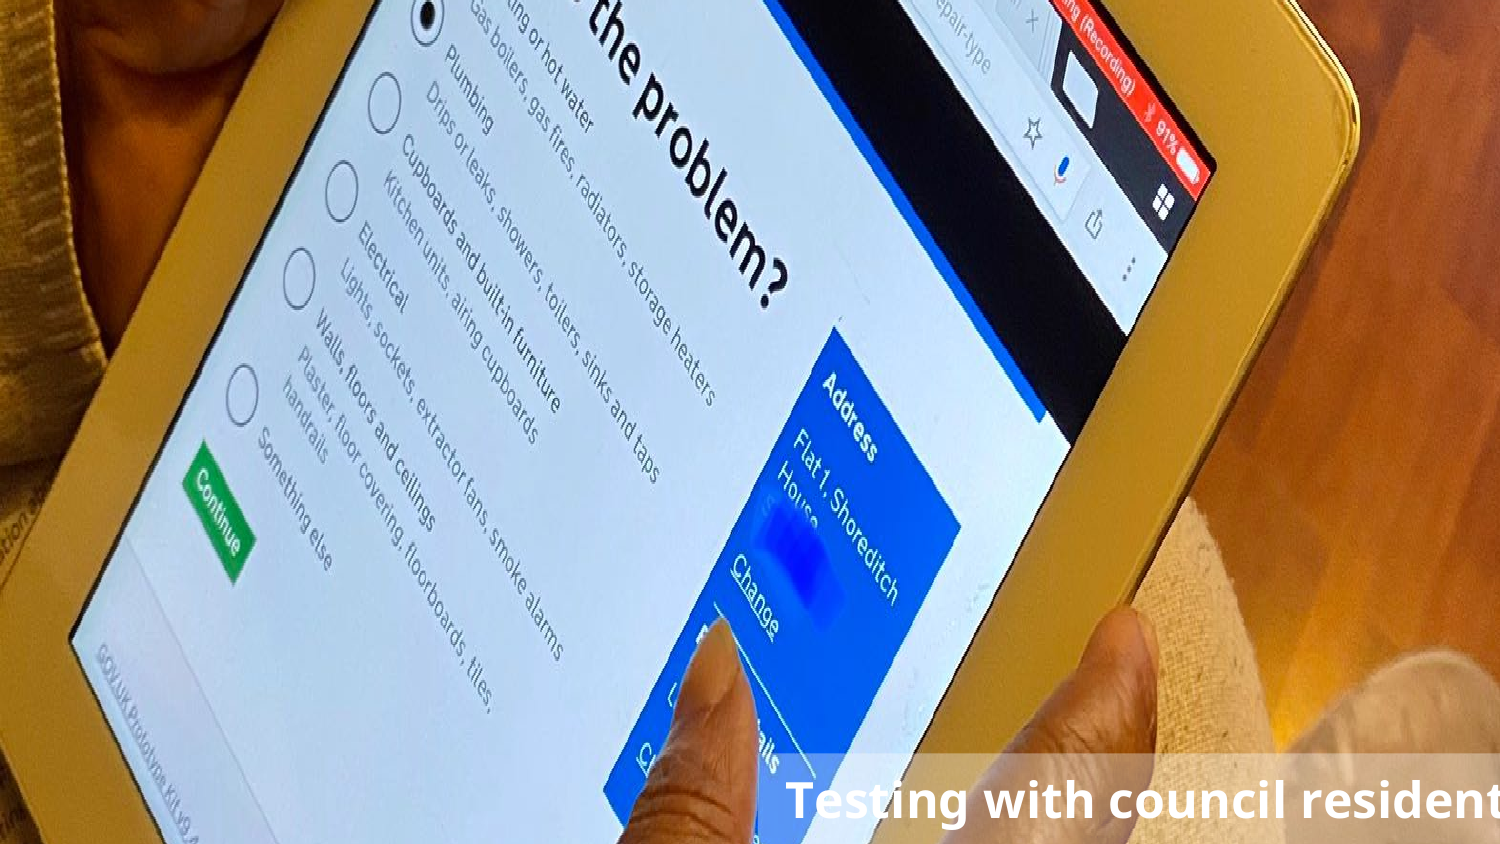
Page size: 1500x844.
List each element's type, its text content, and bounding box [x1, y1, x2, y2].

text_box Testing with council residents [757, 753, 1500, 844]
picture [0, 0, 1500, 844]
